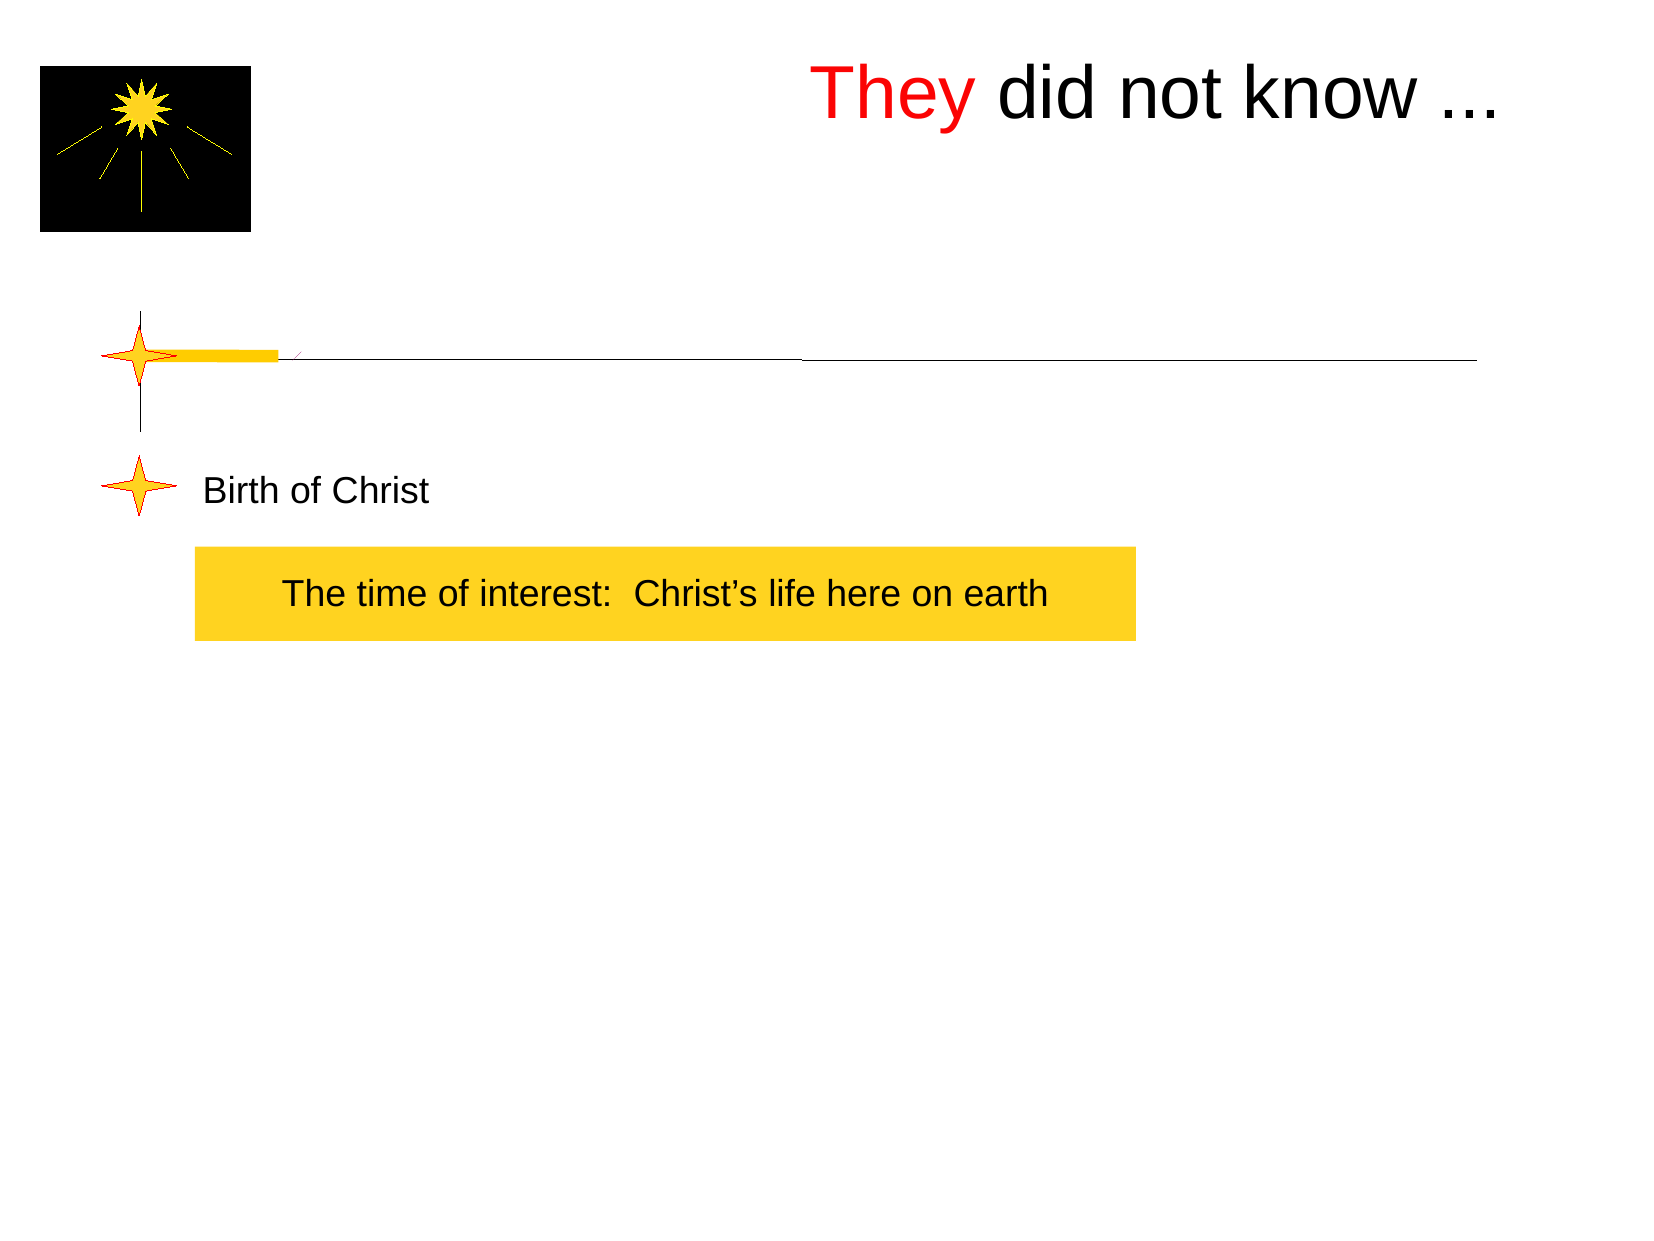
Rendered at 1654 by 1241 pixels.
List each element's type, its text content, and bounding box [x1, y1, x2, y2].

text_box [40, 66, 251, 232]
text_box The time of interest: Christ’s life here on earth [194, 546, 1136, 641]
text_box [101, 325, 177, 386]
text_box Birth of Christ [188, 462, 496, 520]
text_box [101, 455, 177, 516]
text_box They did not know ... [681, 42, 1630, 142]
